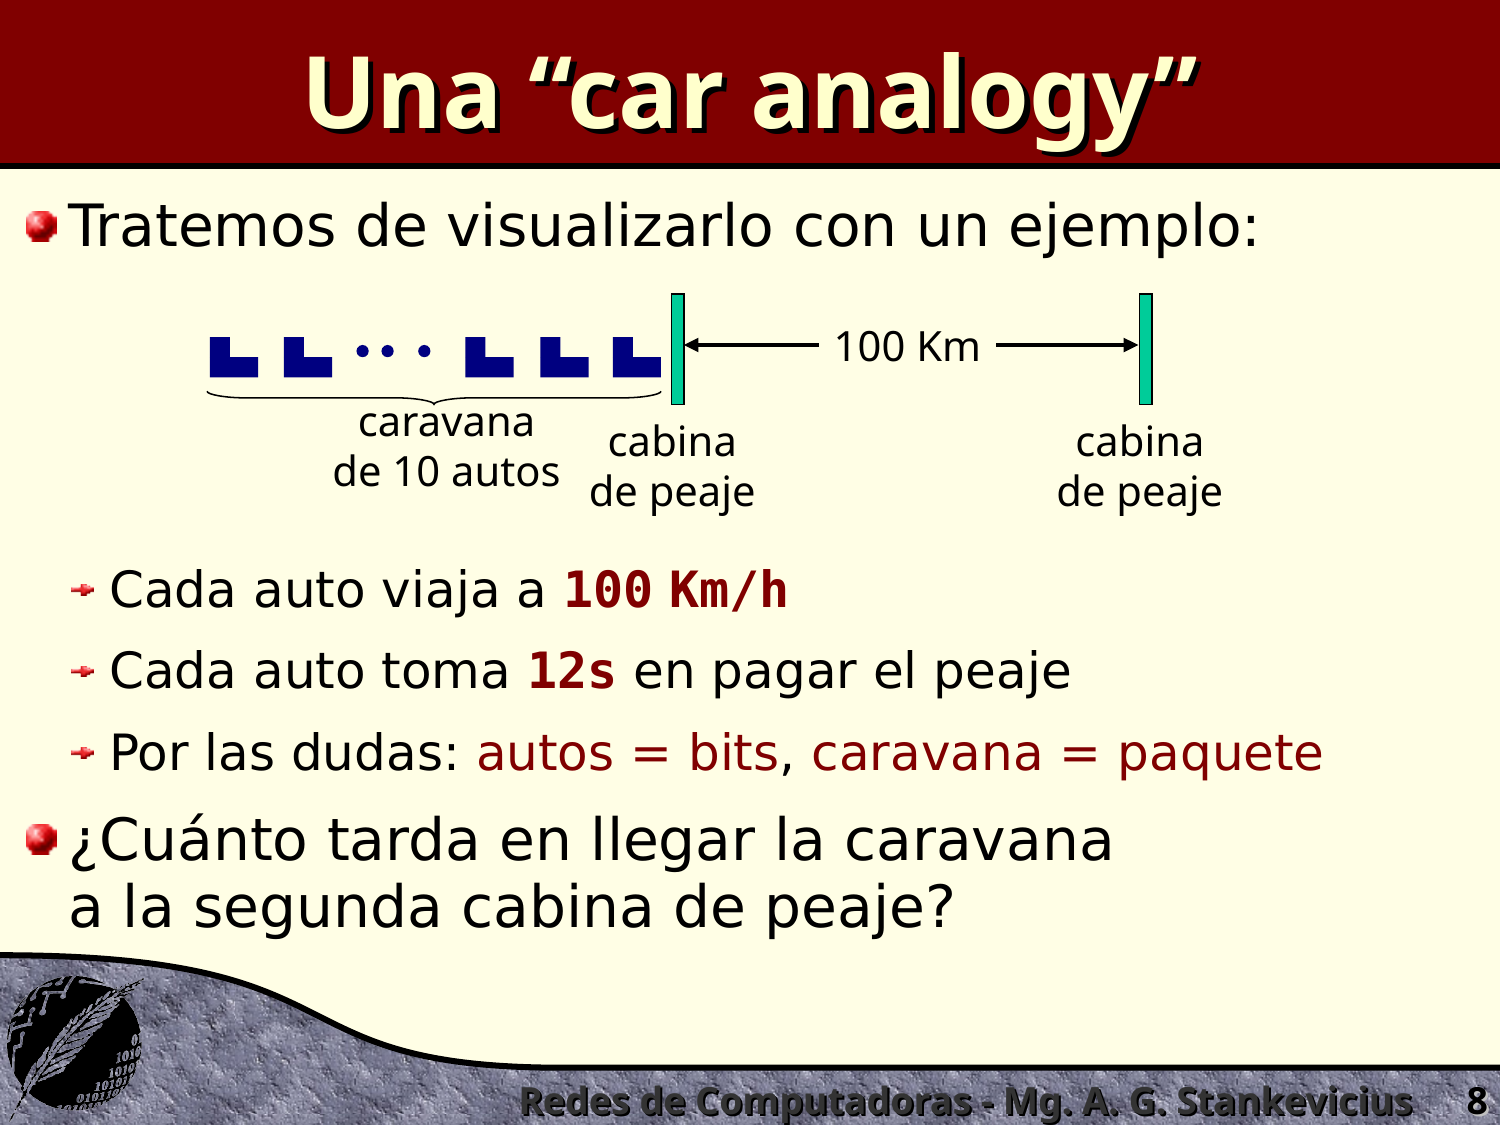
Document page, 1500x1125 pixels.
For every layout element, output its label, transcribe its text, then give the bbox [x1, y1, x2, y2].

picture [790, 1100, 795, 1110]
text_box [465, 337, 514, 378]
text_box cabina de peaje [573, 407, 771, 523]
text_box [418, 344, 431, 358]
text_box [540, 337, 589, 378]
text_box [209, 337, 259, 378]
text_box [612, 337, 661, 378]
list Tratemos de visualizarlo con un ejemplo: Cada auto viaja a 100 Km/h Cada auto toma 12s en pagar el peaje Por las dudas: autos = bits, caravana = paquete ¿Cuánto tarda en llegar la caravana a la segunda cabina de peaje? [11, 192, 1486, 942]
picture [1047, 1100, 1054, 1110]
text_box 100 Km [818, 312, 997, 378]
text_box [356, 344, 369, 358]
text_box [381, 344, 394, 358]
text_box cabina de peaje [1041, 407, 1239, 523]
text_box [283, 337, 333, 378]
picture [0, 959, 1500, 1125]
text_box caravana de 10 autos [317, 387, 576, 503]
title Una “car analogy” [15, 5, 1485, 160]
